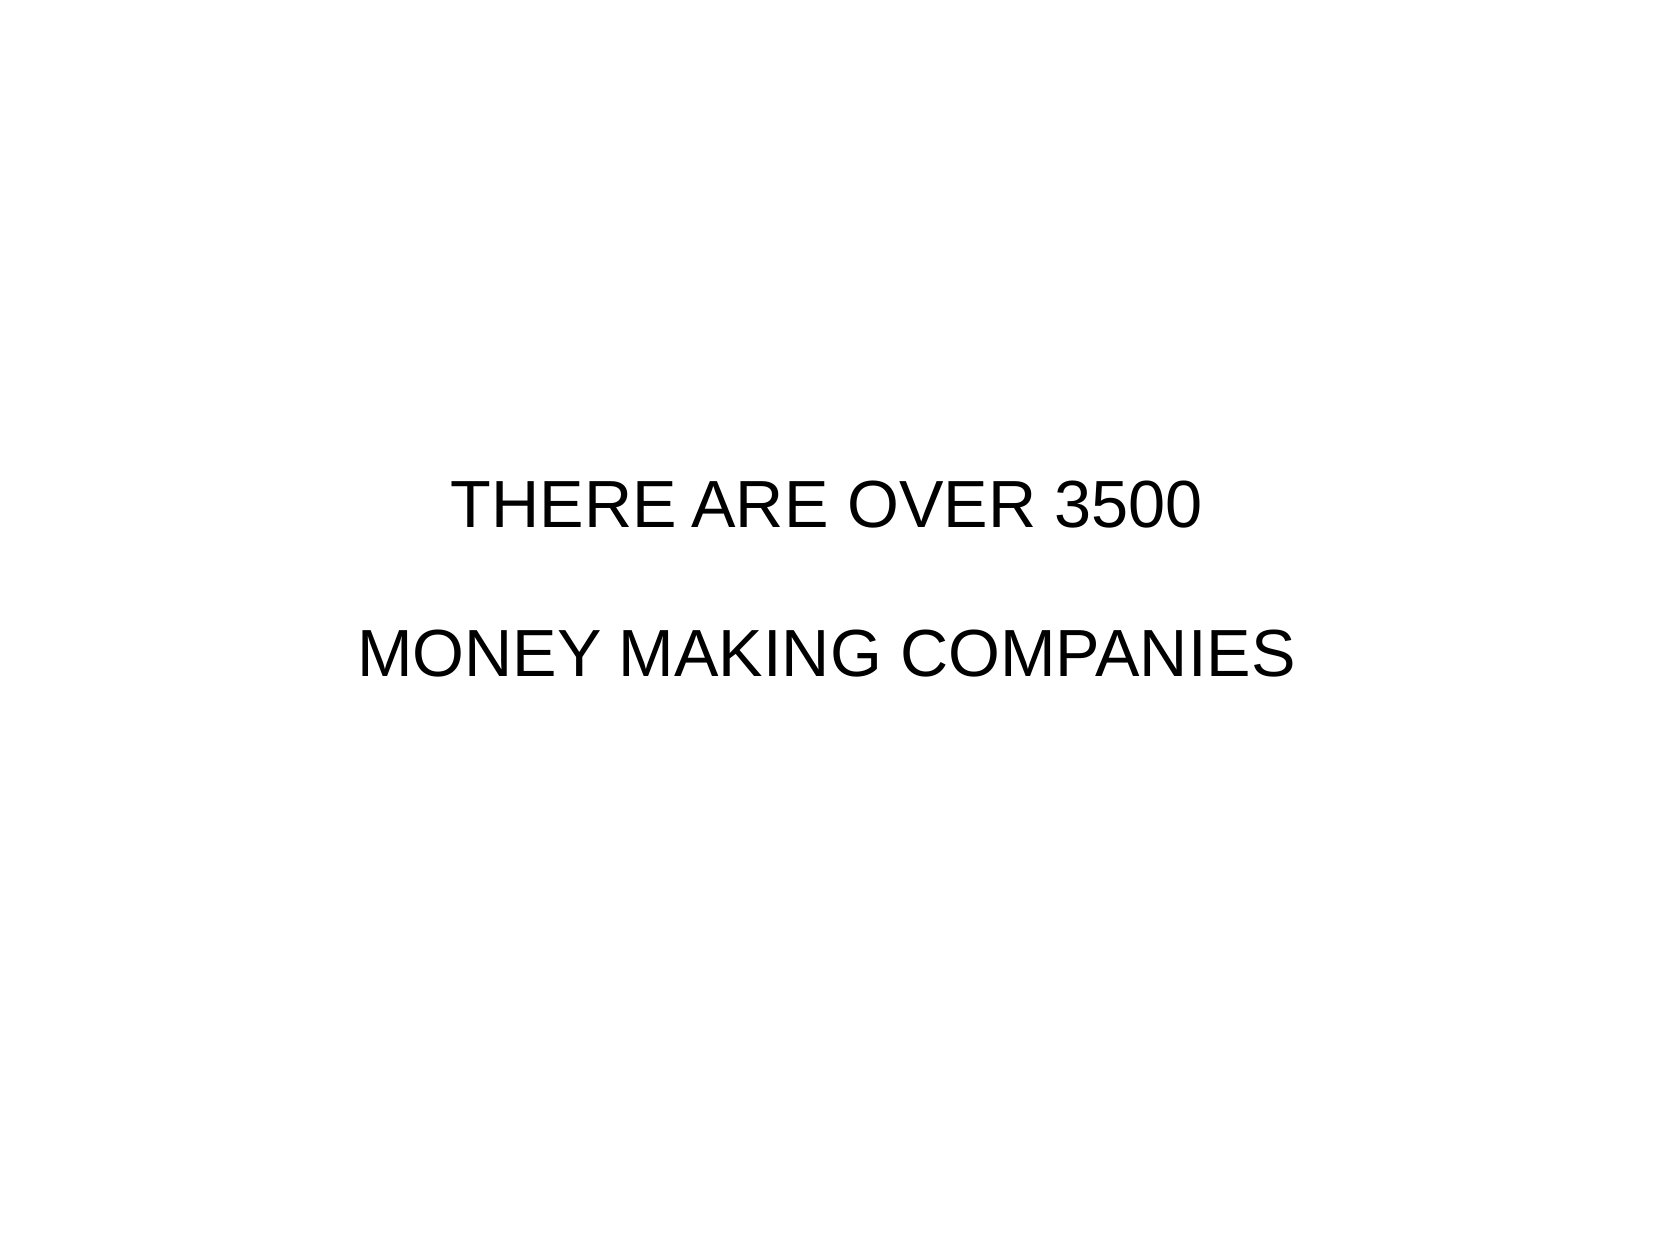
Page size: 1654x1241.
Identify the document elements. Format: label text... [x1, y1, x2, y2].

subtitle THERE ARE OVER 3500 MONEY MAKING COMPANIES [82, 49, 1571, 1109]
